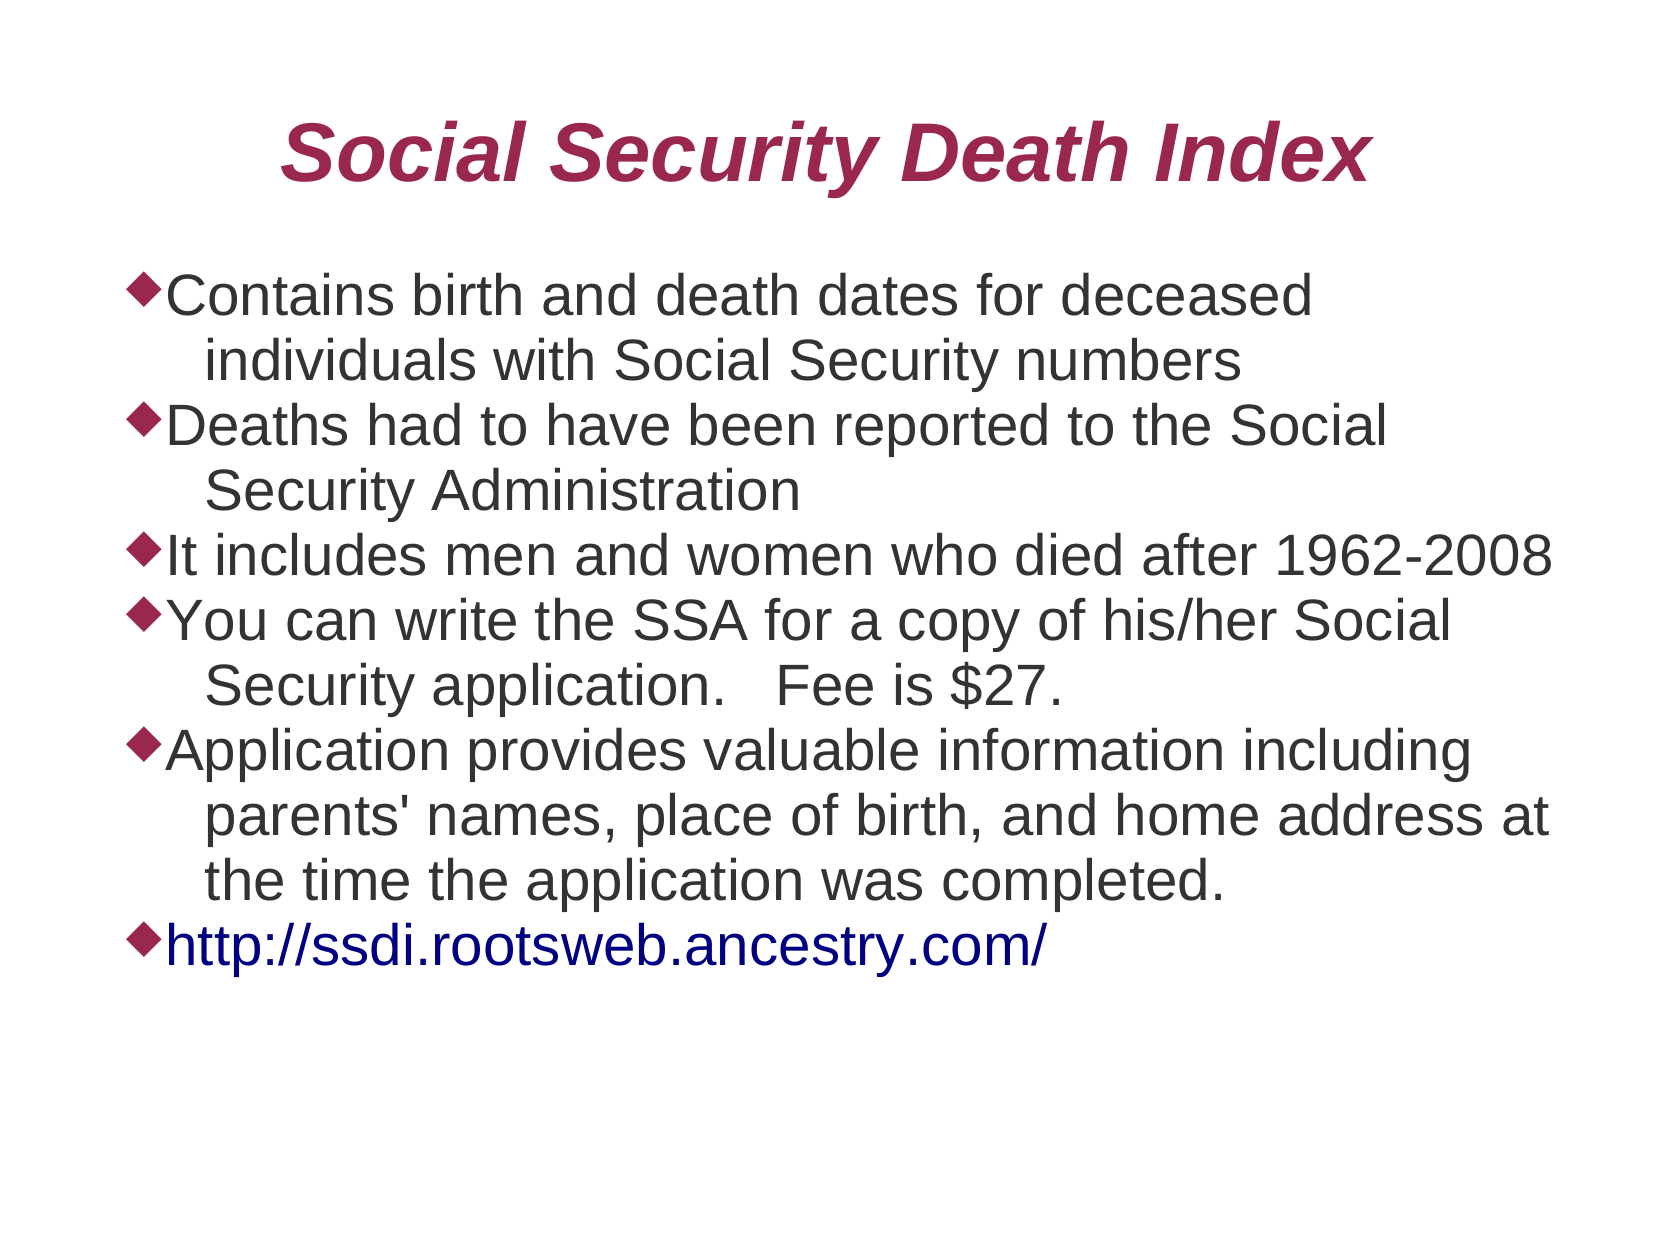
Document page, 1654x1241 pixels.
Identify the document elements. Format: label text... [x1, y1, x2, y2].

title Social Security Death Index [82, 56, 1571, 250]
list Contains birth and death dates for deceased individuals with Social Security numbers Deaths had to have been reported to the Social Security Administration It includes men and women who died after 1962-2008 You can write the SSA for a copy of his/her Social Security application. Fee is $27. Application provides valuable information including parents' names, place of birth, and home address at the time the application was completed. http://ssdi.rootsweb.ancestry.com/ [122, 262, 1576, 1088]
